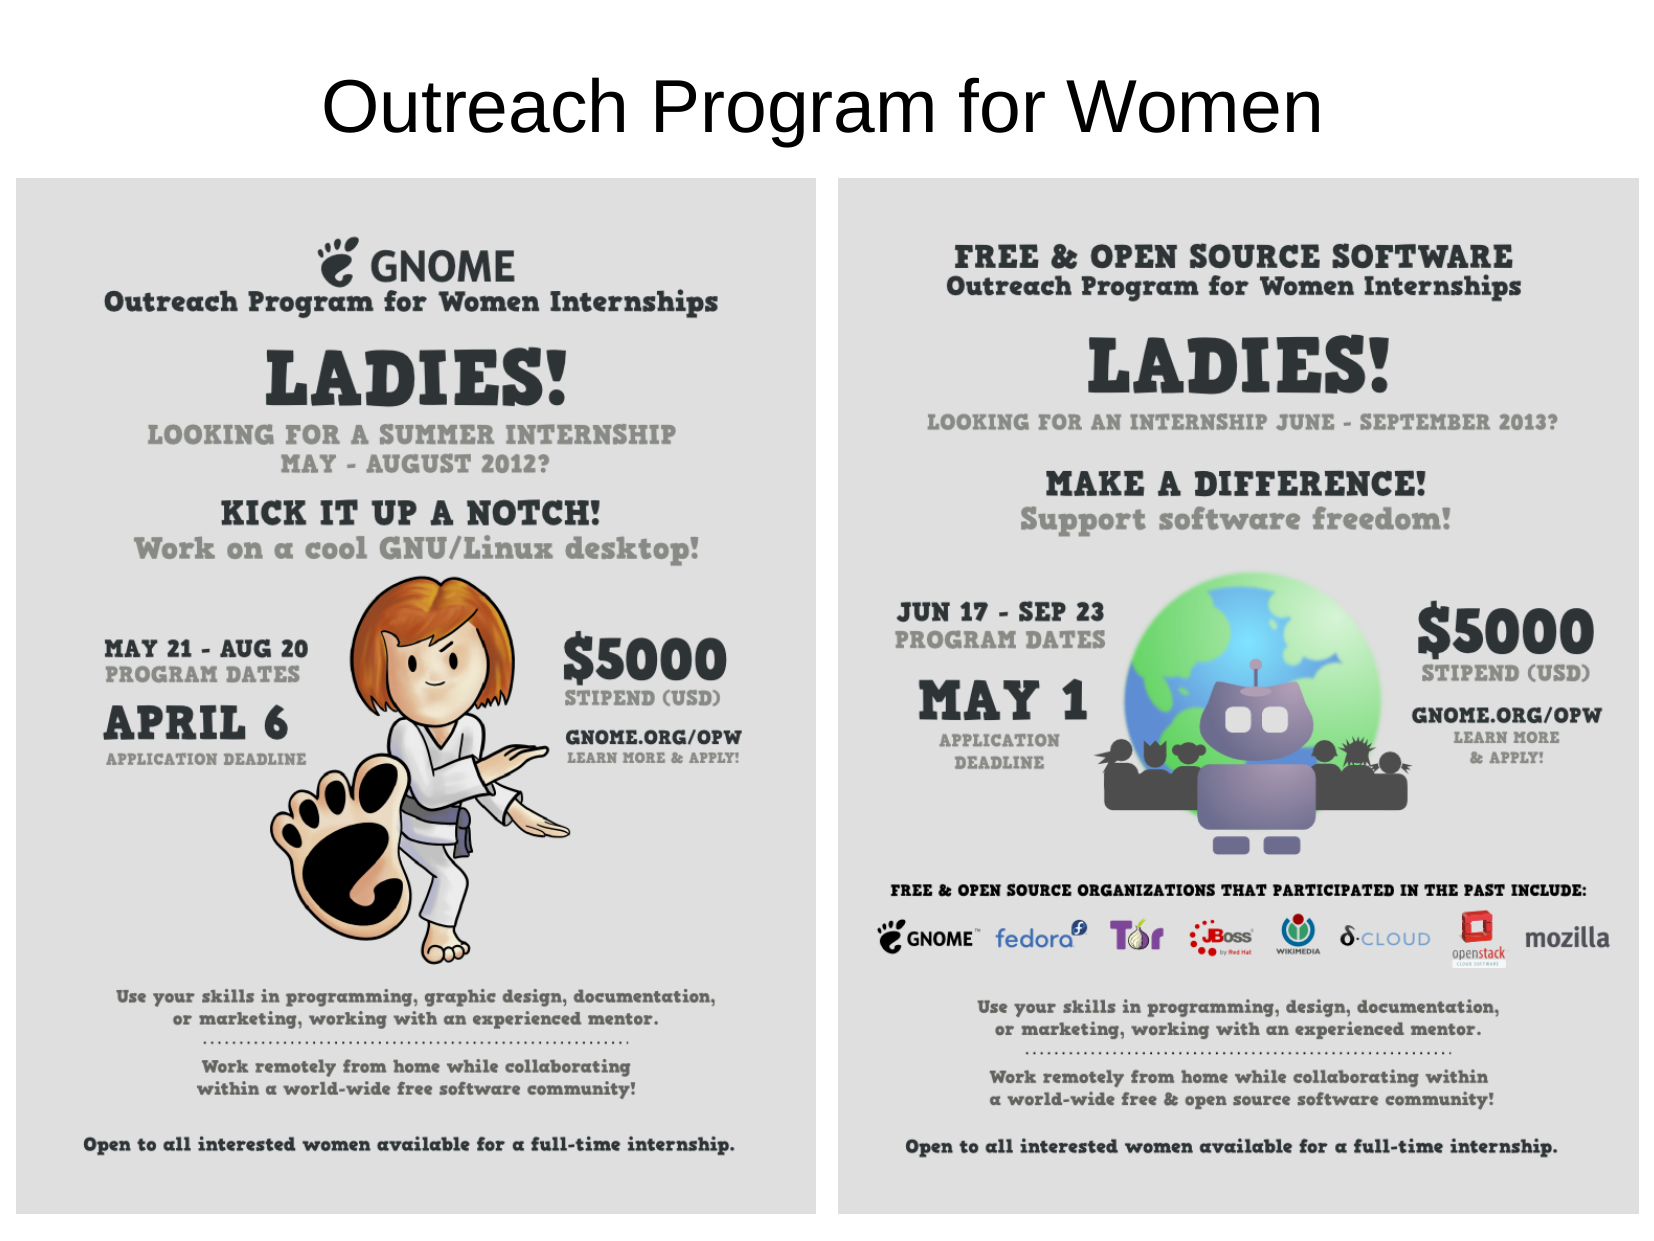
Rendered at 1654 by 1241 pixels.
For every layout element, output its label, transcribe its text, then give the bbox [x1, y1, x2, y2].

title Outreach Program for Women [0, 2, 1646, 211]
picture [838, 178, 1639, 1214]
picture [16, 178, 816, 1214]
